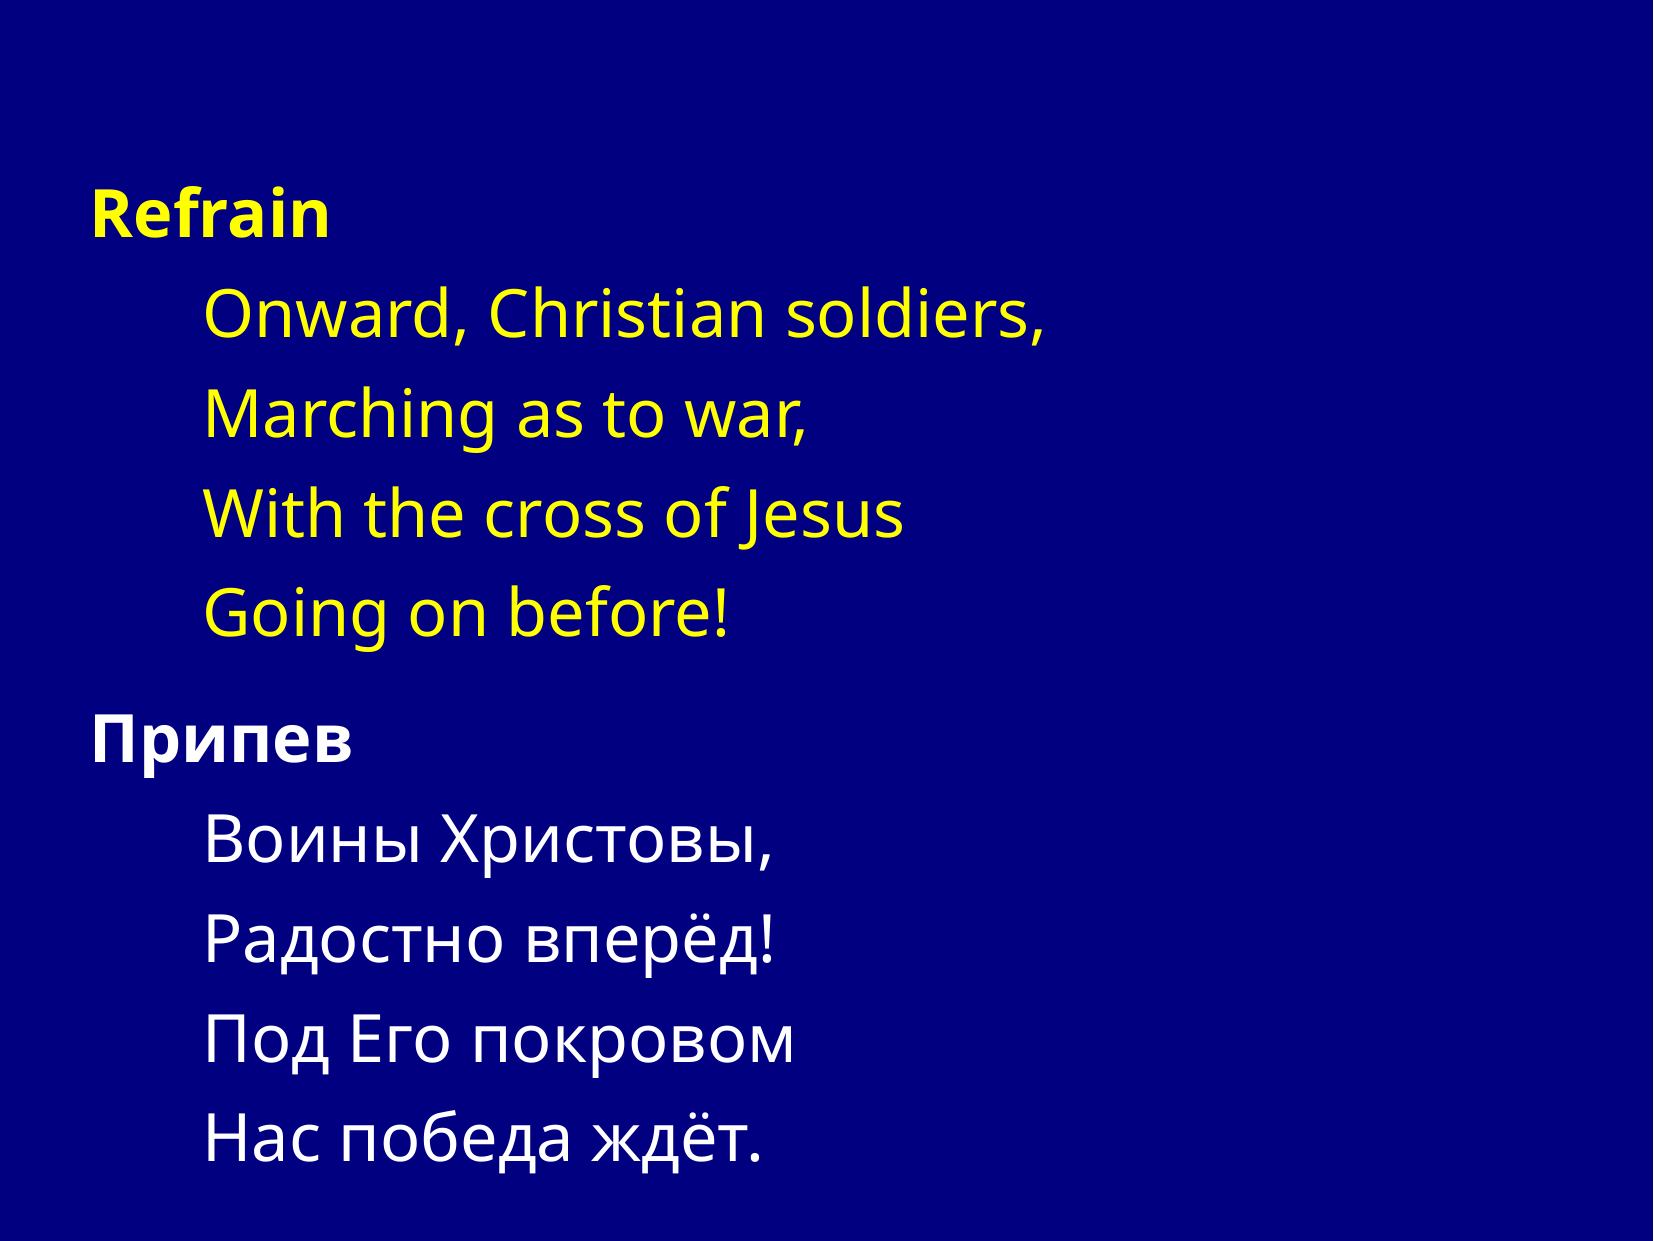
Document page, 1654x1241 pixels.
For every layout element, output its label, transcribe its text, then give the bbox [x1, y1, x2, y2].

text_box Refrain Onward, Christian soldiers, Marching as to war, With the cross of Jesus Going on before! [75, 150, 1576, 638]
text_box Припев Воины Христовы, Радостно вперёд! Под Его покровом Нас победа ждёт. [75, 675, 1576, 1163]
